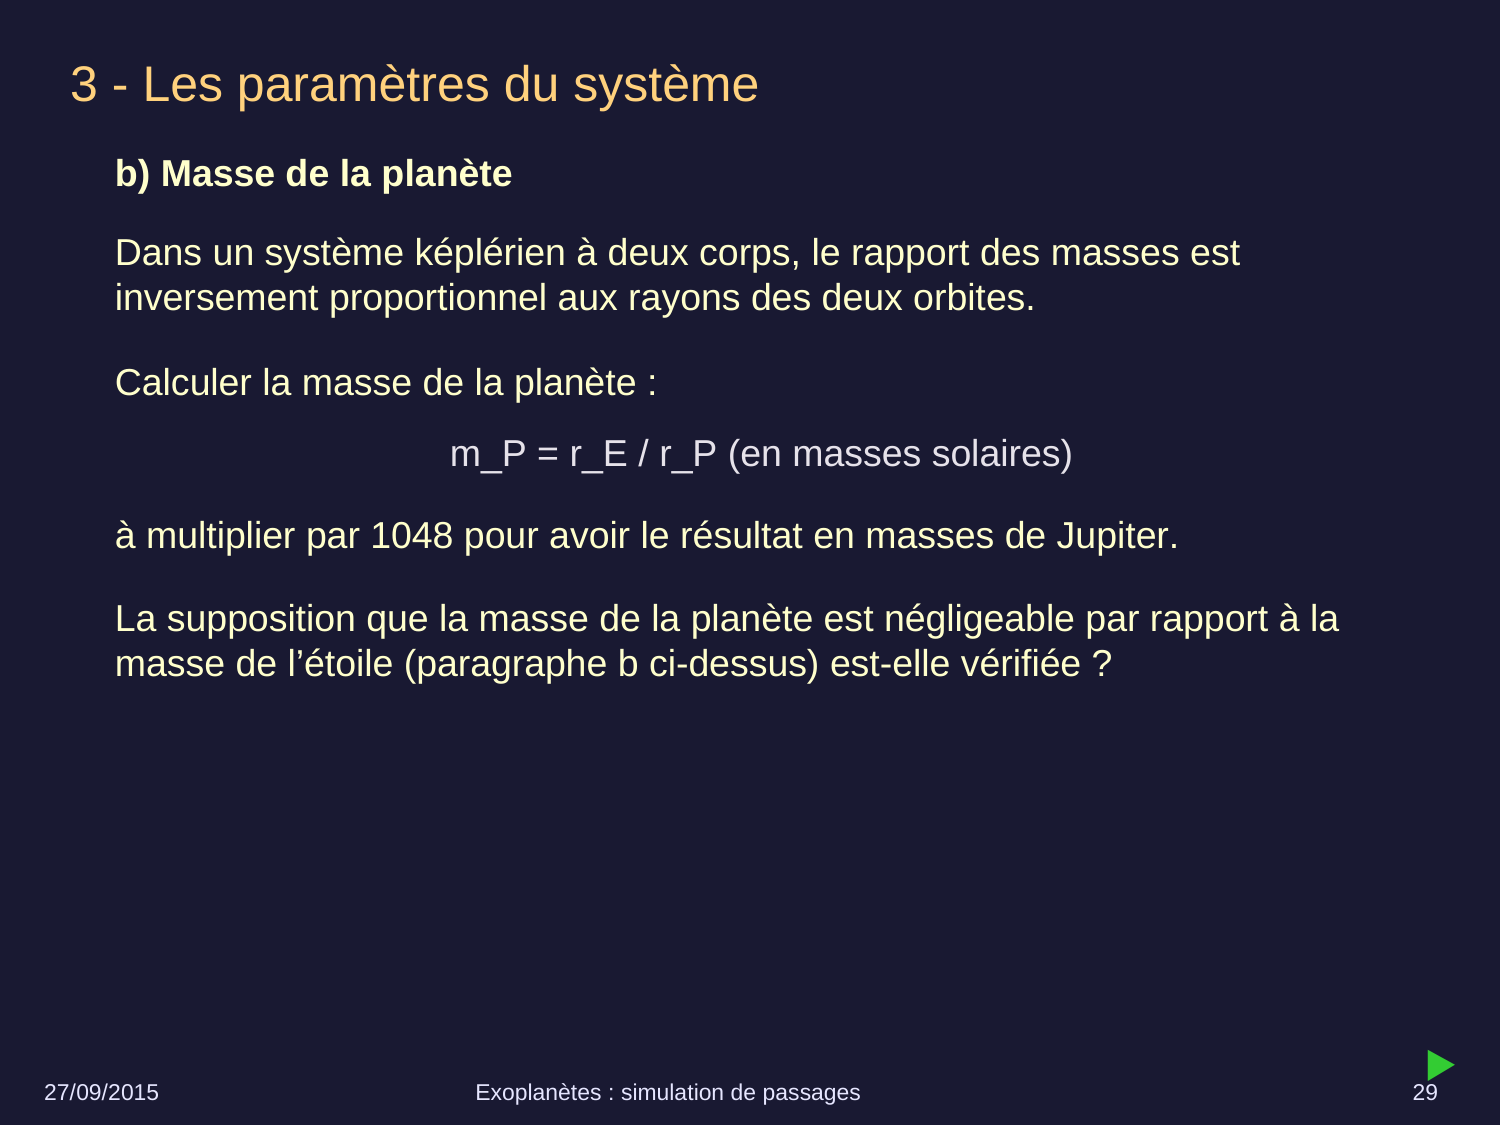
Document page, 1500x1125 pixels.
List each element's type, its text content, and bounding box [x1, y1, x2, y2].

text_box La supposition que la masse de la planète est négligeable par rapport à la masse de l’étoile (paragraphe b ci-dessus) est-elle vérifiée ? [100, 586, 1424, 692]
text_box  [1409, 1034, 1475, 1096]
text_box à multiplier par 1048 pour avoir le résultat en masses de Jupiter. [100, 503, 1424, 564]
text_box Dans un système képlérien à deux corps, le rapport des masses est inversement proportionnel aux rayons des deux orbites. [100, 219, 1424, 326]
text_box b) Masse de la planète [100, 141, 703, 203]
text_box 3 - Les paramètres du système [55, 44, 1379, 120]
text_box m_P = r_E / r_P (en masses solaires) [100, 420, 1424, 482]
text_box Calculer la masse de la planète : [100, 349, 1424, 411]
